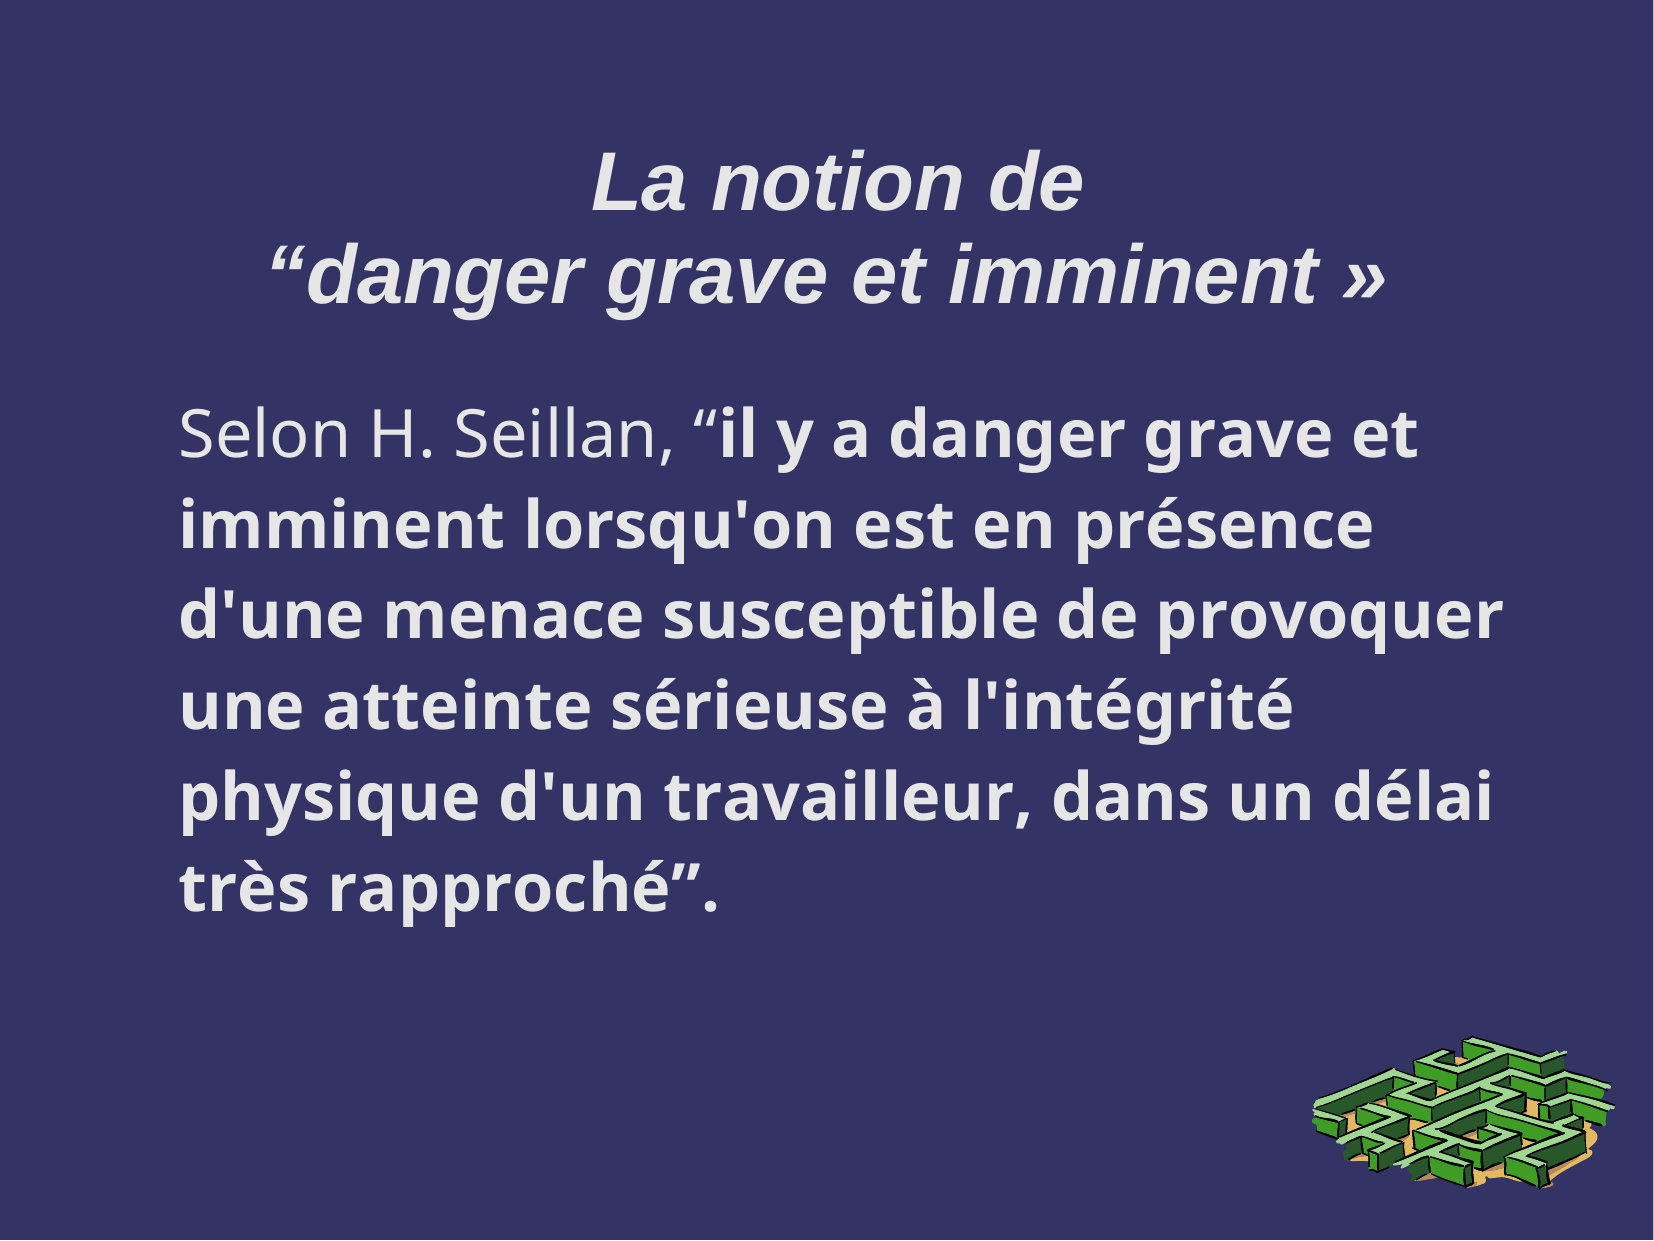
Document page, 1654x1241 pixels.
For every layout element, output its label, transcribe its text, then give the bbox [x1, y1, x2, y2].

list Selon H. Seillan, “il y a danger grave et imminent lorsqu'on est en présence d'une menace susceptible de provoquer une atteinte sérieuse à l'intégrité physique d'un travailleur, dans un délai très rapproché”. [178, 295, 1570, 1132]
title La notion de “danger grave et imminent » [59, 132, 1595, 325]
